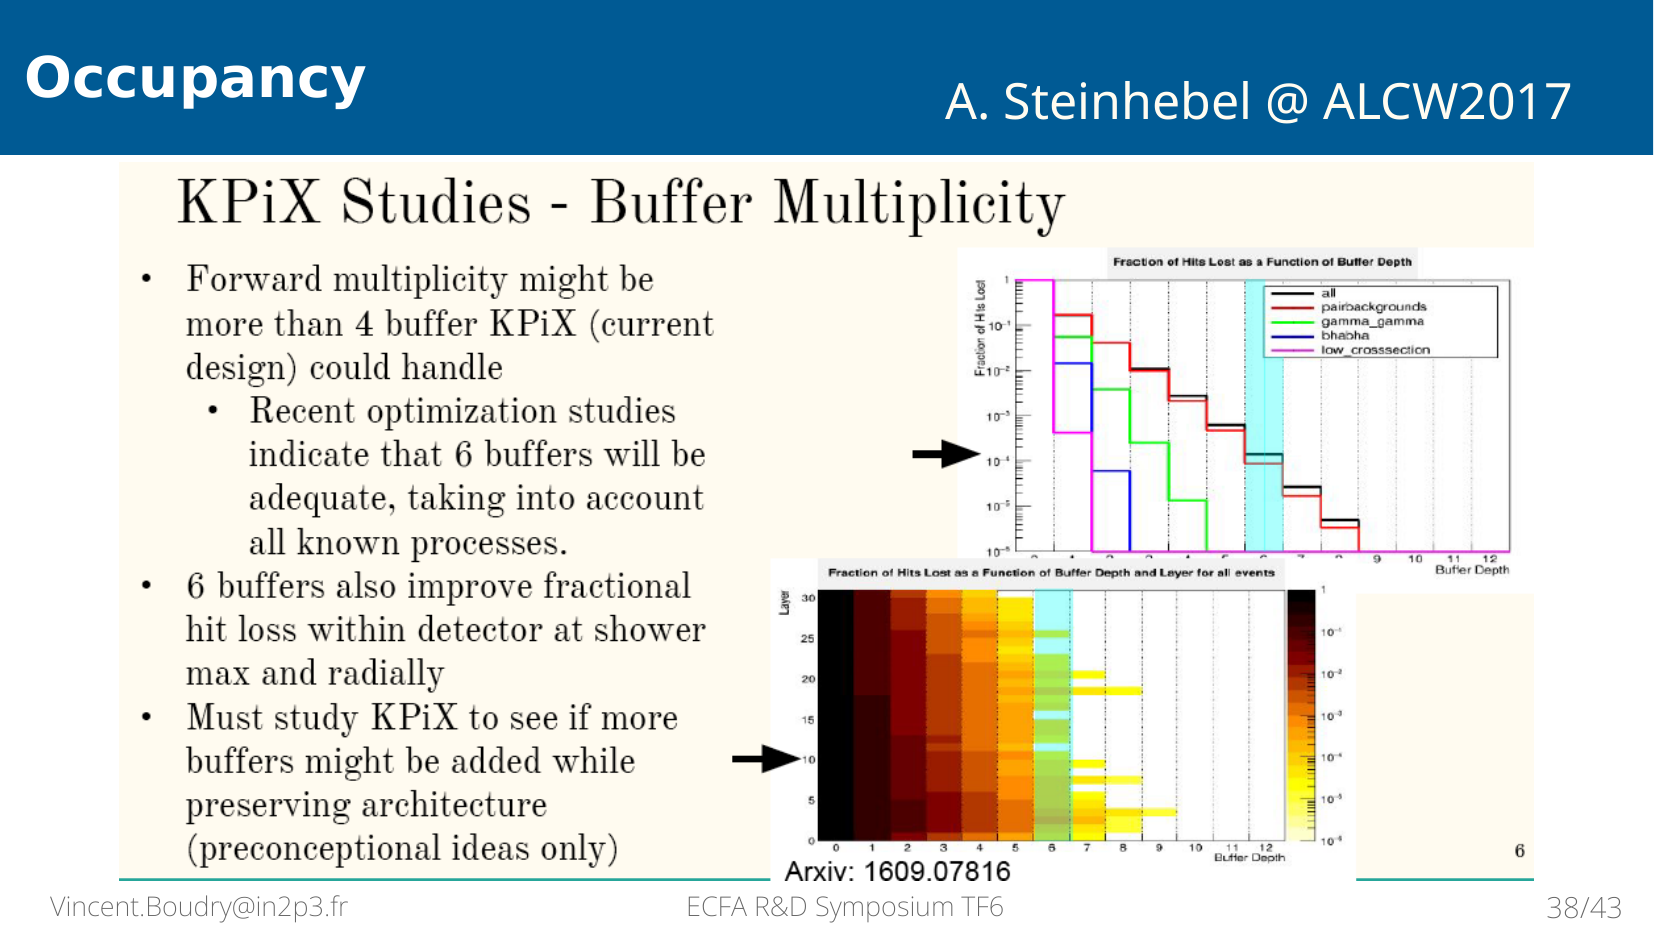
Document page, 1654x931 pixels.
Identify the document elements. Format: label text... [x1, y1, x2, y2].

picture [119, 162, 1534, 881]
text_box A. Steinhebel @ ALCW2017 [930, 58, 1654, 141]
title Occupancy [24, 12, 1635, 143]
